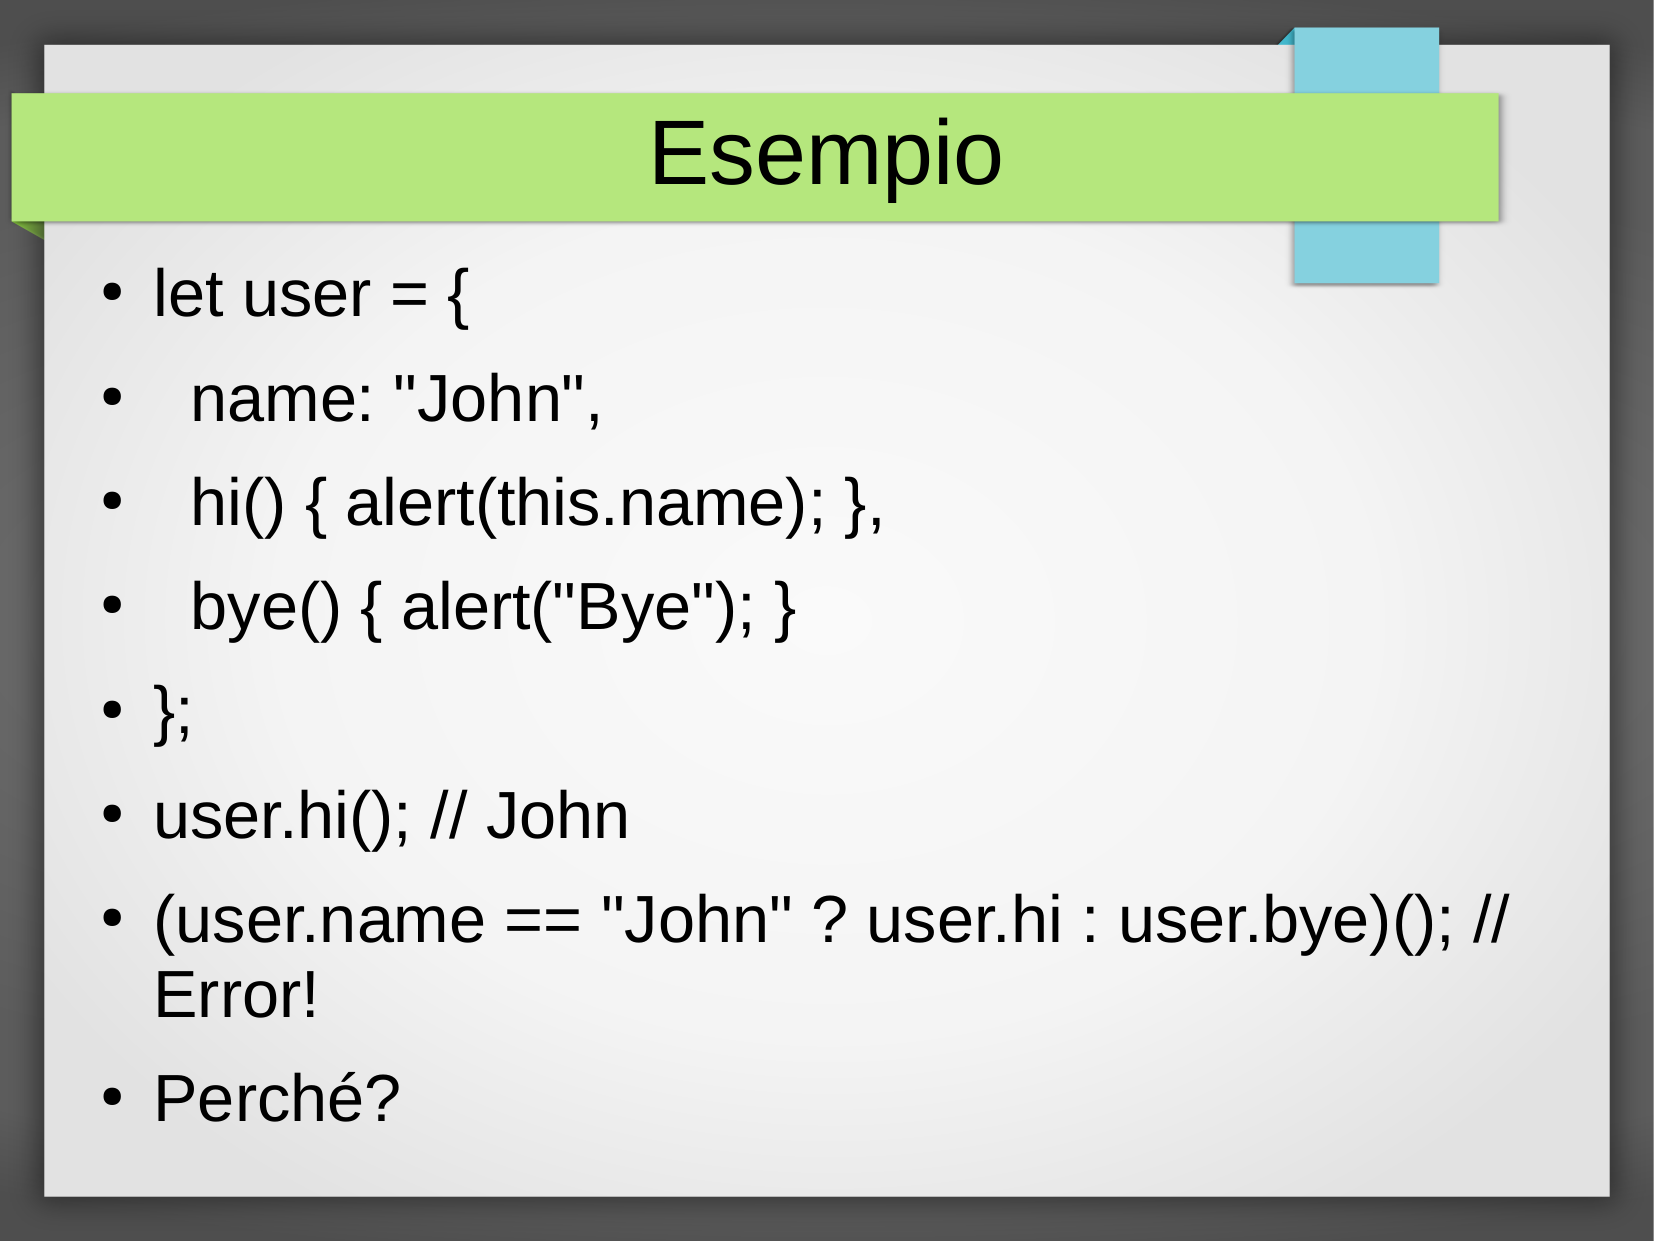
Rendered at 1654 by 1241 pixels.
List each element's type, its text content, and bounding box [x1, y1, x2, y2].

picture [0, 0, 1654, 1241]
list let user = { name: "John", hi() { alert(this.name); }, bye() { alert("Bye"); } }; user.hi(); // John (user.name == "John" ? user.hi : user.bye)(); // Error! Perché? [82, 256, 1571, 1158]
title Esempio [82, 49, 1571, 256]
